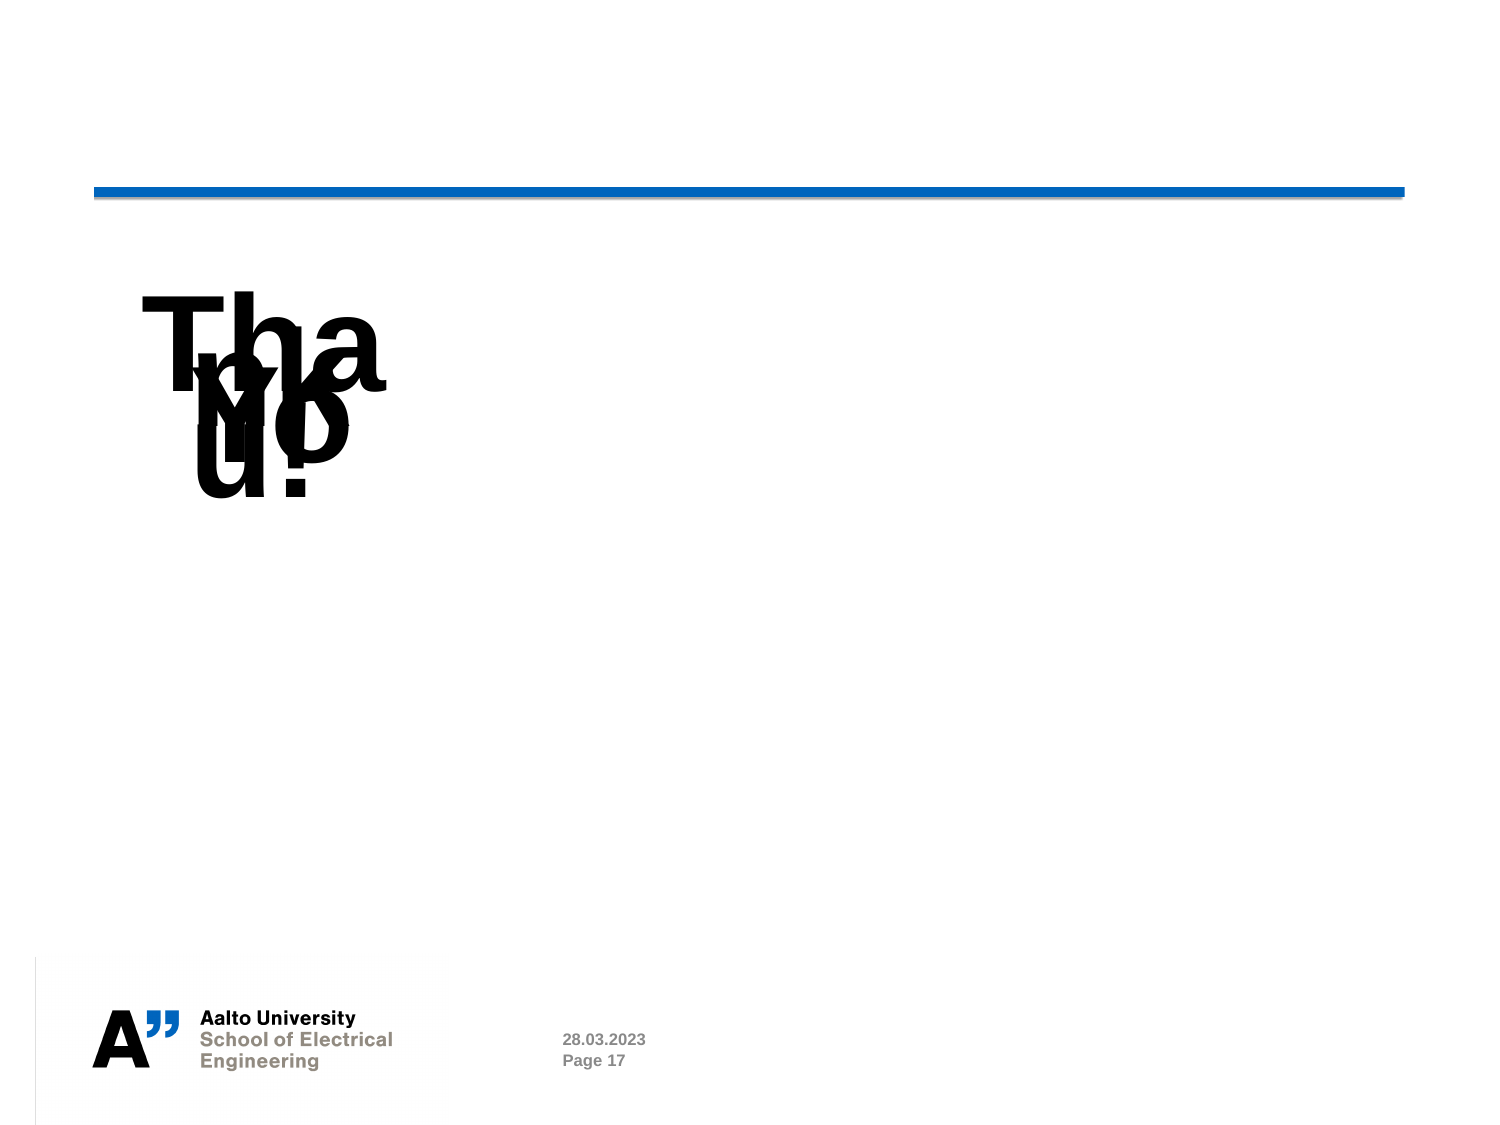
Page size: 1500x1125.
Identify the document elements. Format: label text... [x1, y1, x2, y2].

list Thank You! [337, 342, 1376, 625]
text_box Page [562, 1050, 816, 1071]
text_box 28.03.2023 [562, 1029, 816, 1050]
